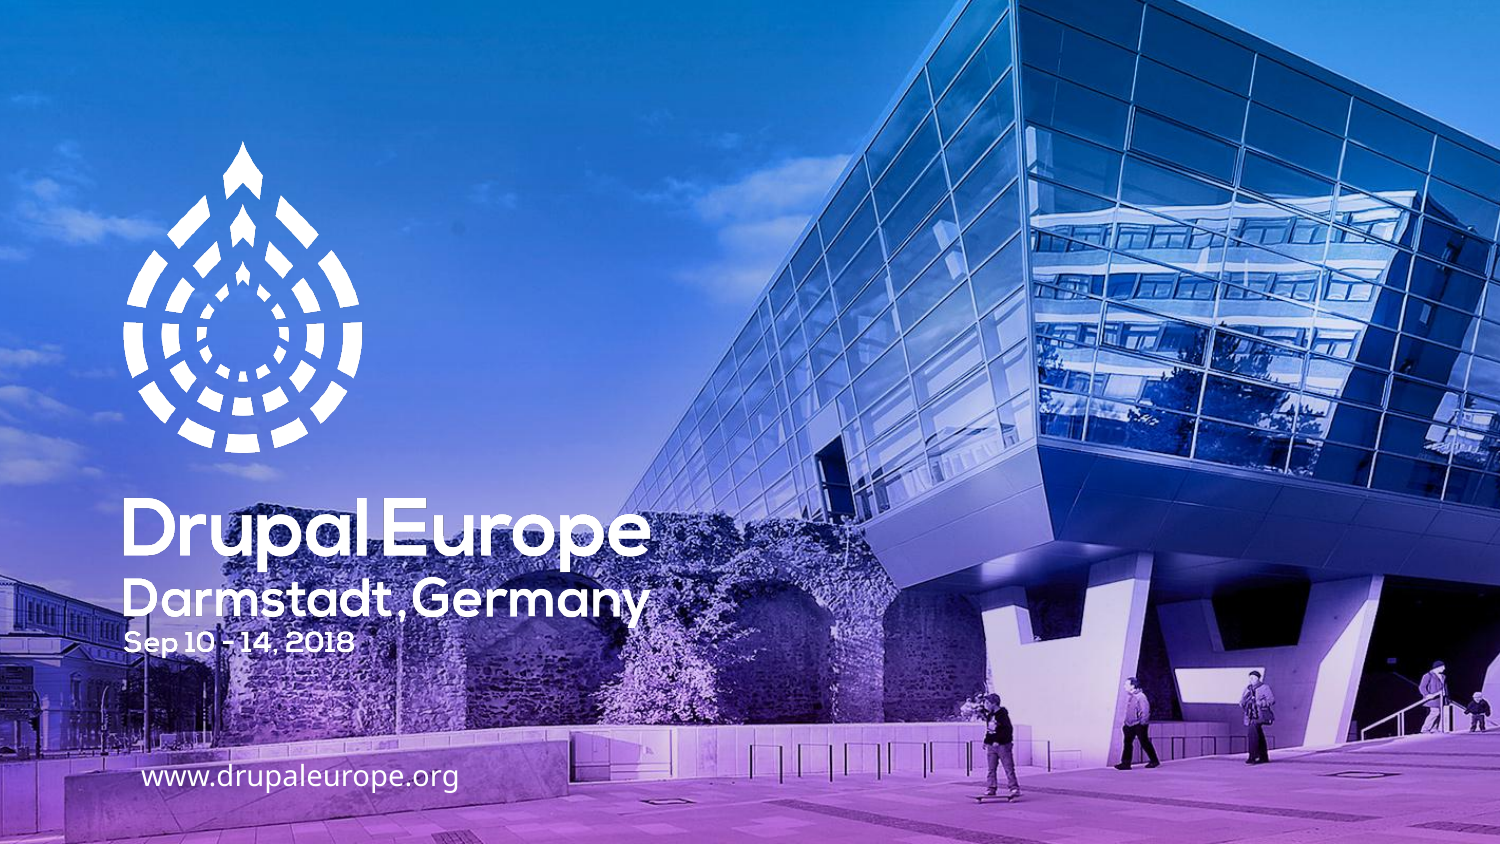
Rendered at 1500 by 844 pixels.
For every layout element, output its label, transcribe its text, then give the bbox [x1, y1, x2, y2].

text_box www.drupaleurope.org [126, 742, 521, 808]
picture [0, 0, 1500, 844]
